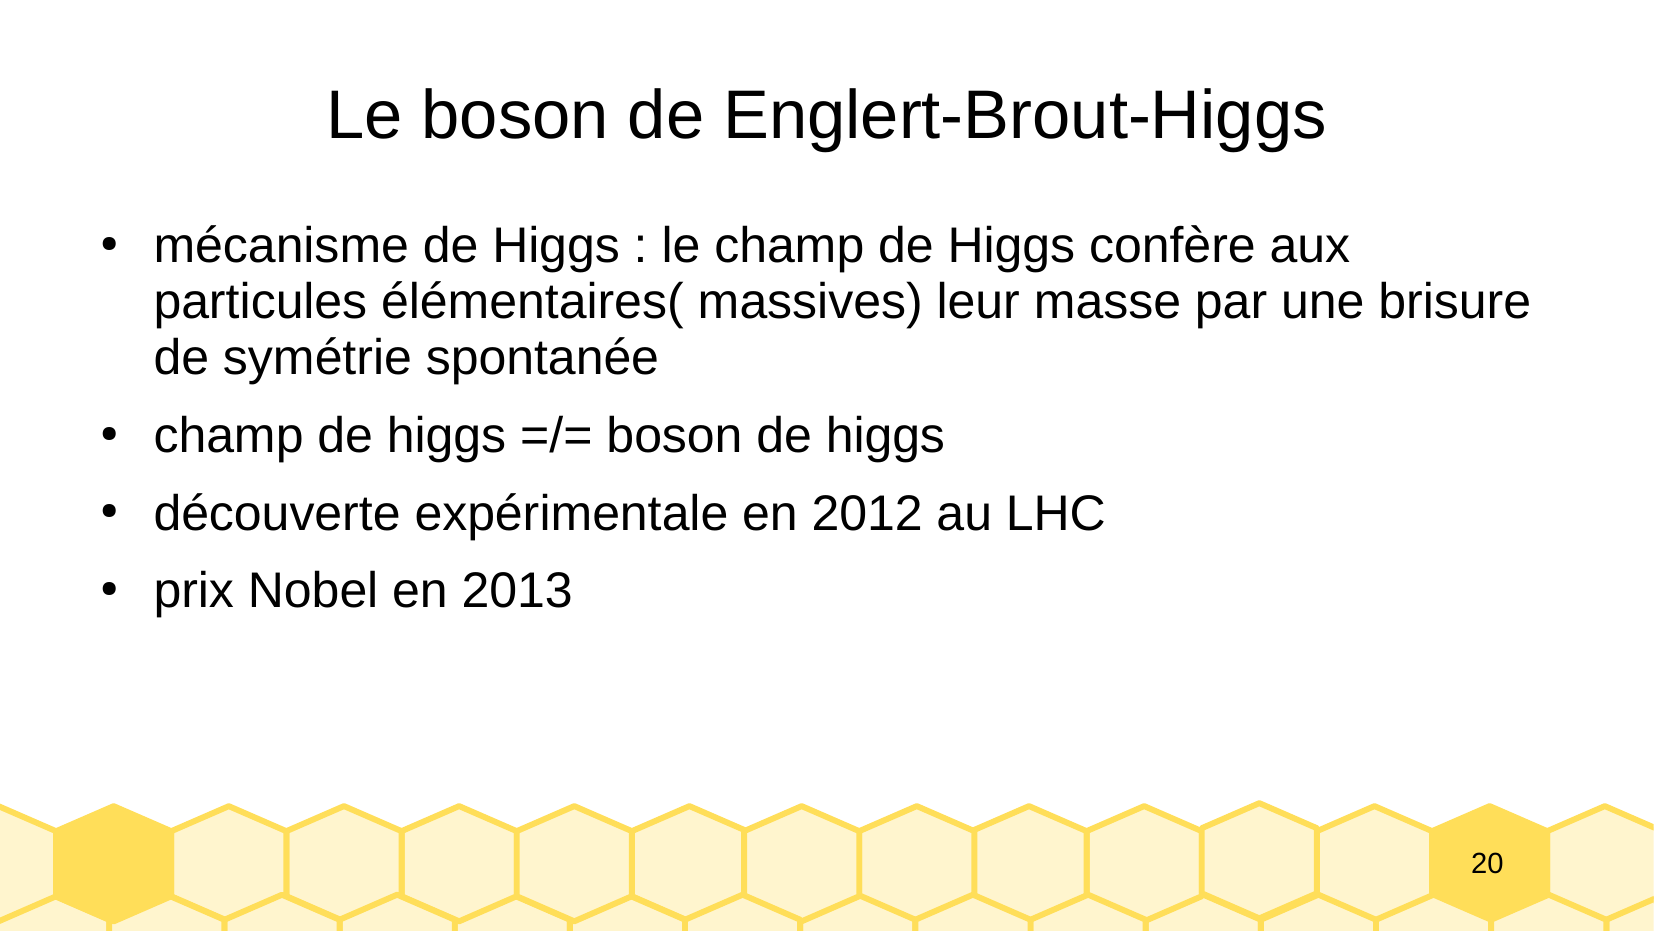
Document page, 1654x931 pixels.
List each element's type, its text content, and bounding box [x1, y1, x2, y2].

title Le boson de Englert-Brout-Higgs [82, 37, 1571, 193]
list mécanisme de Higgs : le champ de Higgs confère aux particules élémentaires( massives) leur masse par une brisure de symétrie spontanée champ de higgs =/= boson de higgs découverte expérimentale en 2012 au LHC prix Nobel en 2013 [82, 217, 1571, 758]
